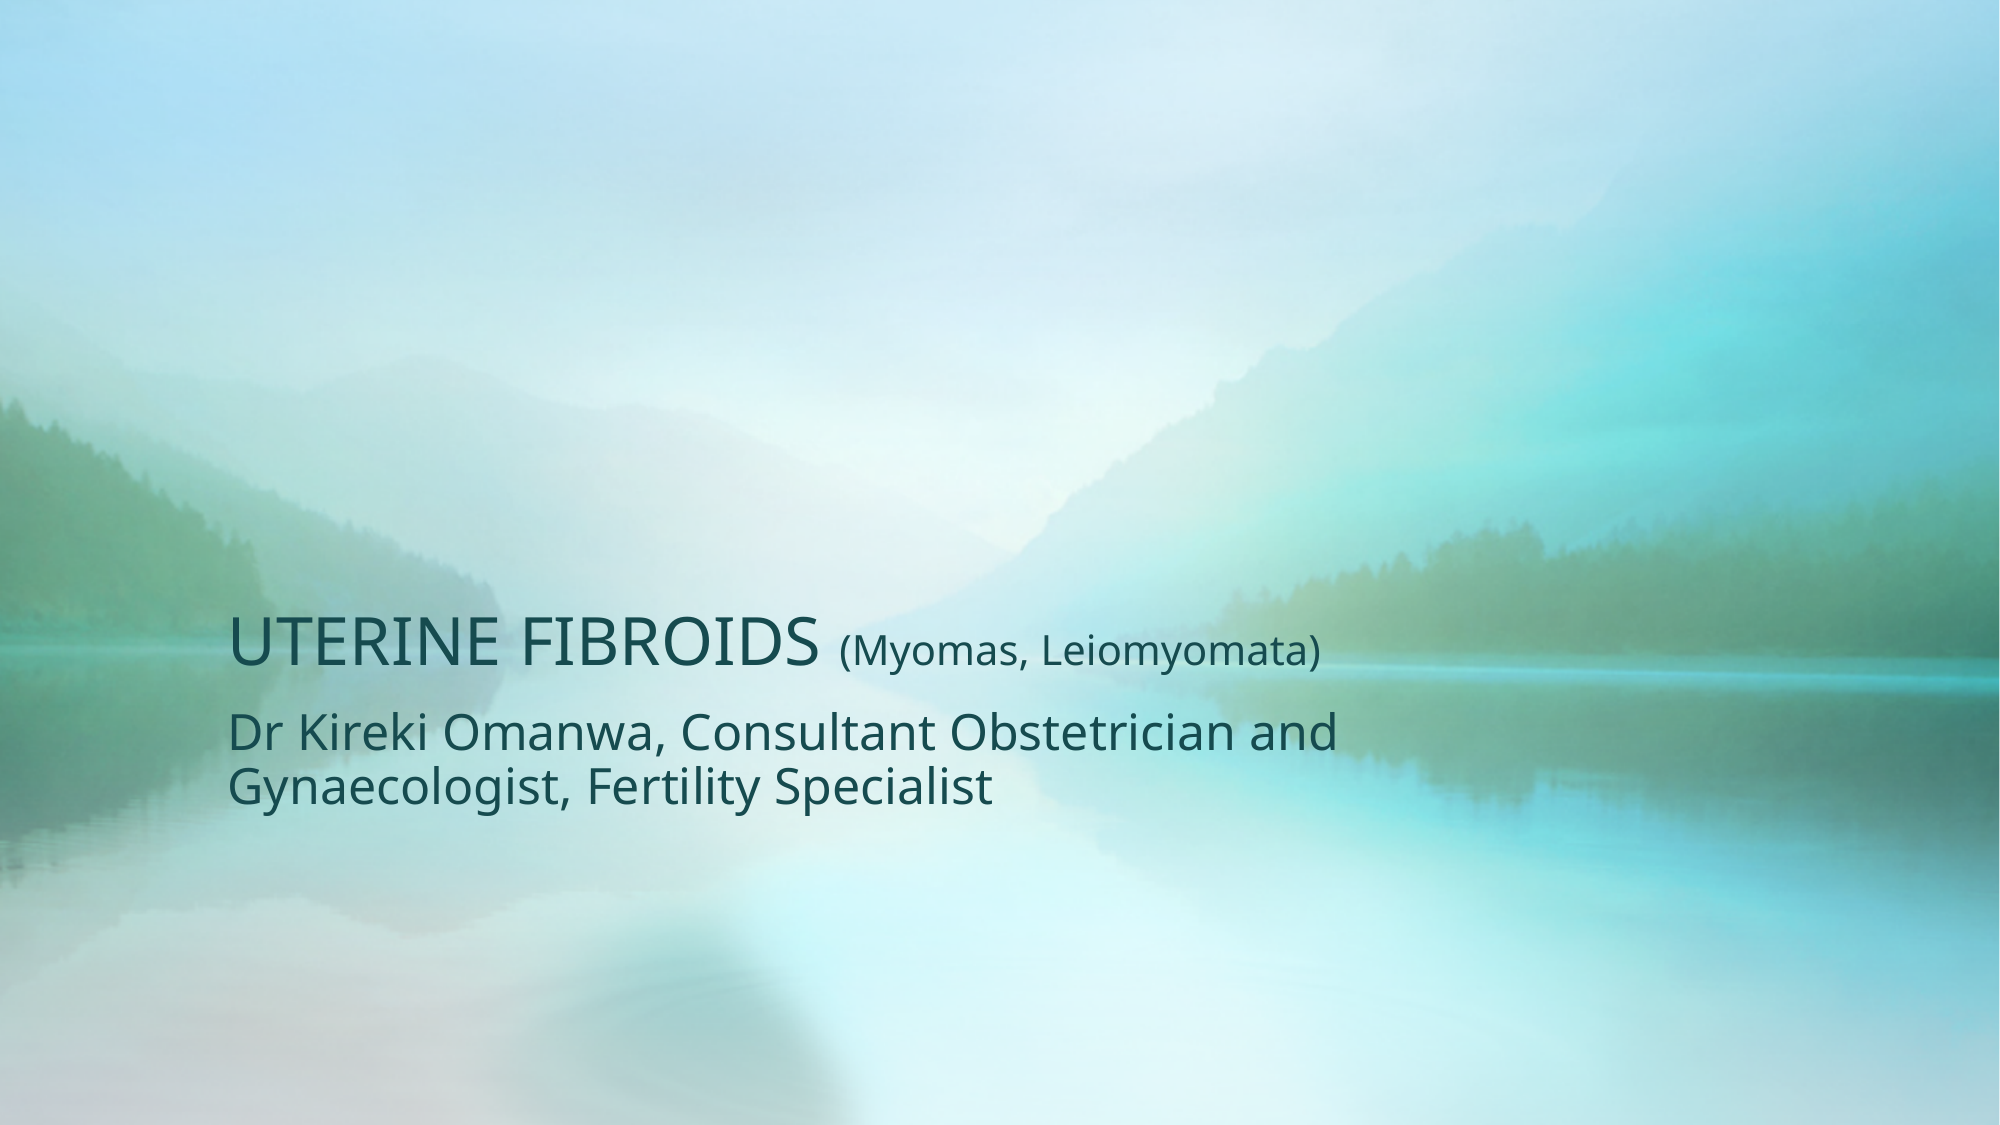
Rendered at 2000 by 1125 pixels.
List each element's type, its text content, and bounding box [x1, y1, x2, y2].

title UTERINE FIBROIDS (Myomas, Leiomyomata) [212, 162, 1600, 688]
subtitle Dr Kireki Omanwa, Consultant Obstetrician and Gynaecologist, Fertility Specialist [212, 699, 1600, 925]
